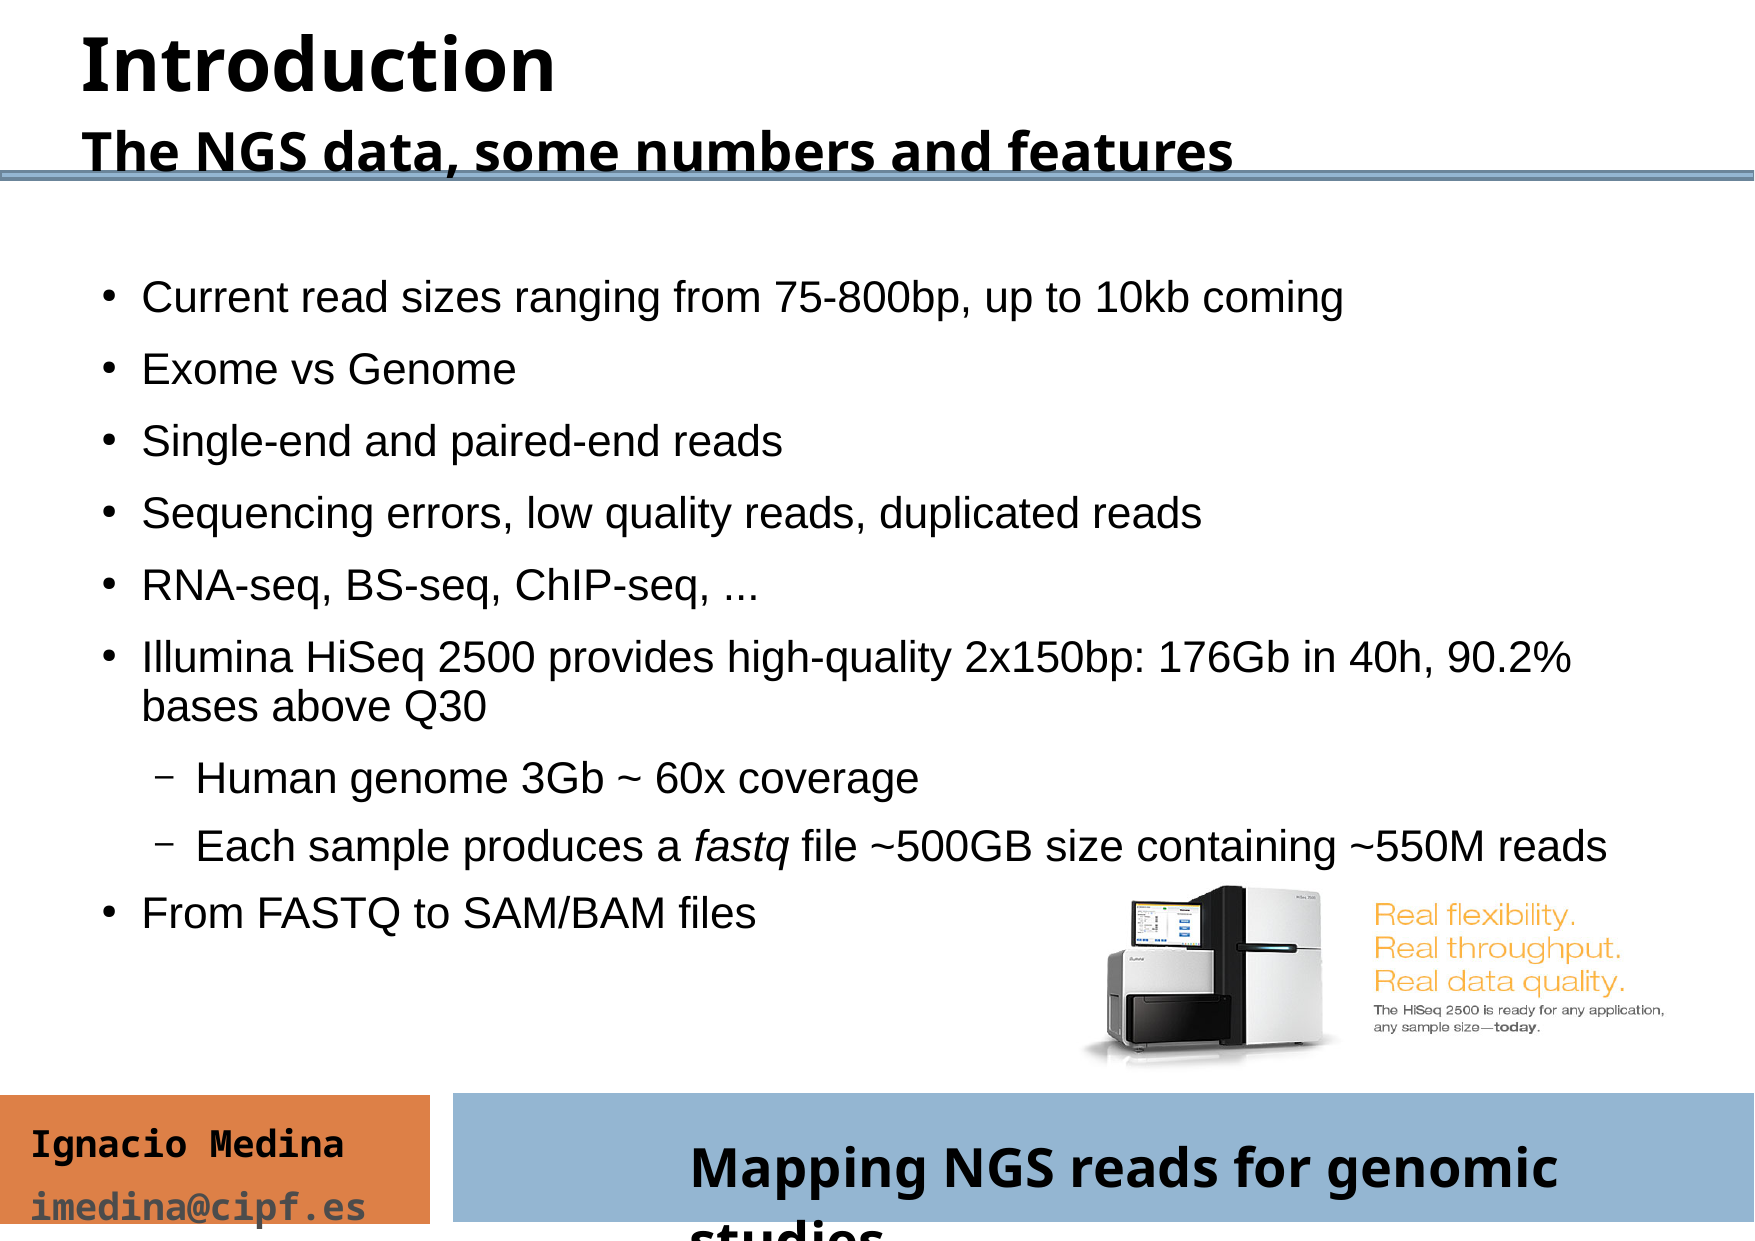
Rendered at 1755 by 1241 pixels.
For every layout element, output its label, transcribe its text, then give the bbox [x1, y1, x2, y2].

text_box Introduction The NGS data, some numbers and features [67, 3, 1688, 168]
picture [1008, 875, 1747, 1086]
list Current read sizes ranging from 75-800bp, up to 10kb coming Exome vs Genome Single-end and paired-end reads Sequencing errors, low quality reads, duplicated reads RNA-seq, BS-seq, ChIP-seq, ... Illumina HiSeq 2500 provides high-quality 2x150bp: 176Gb in 40h, 90.2% bases above Q30 Human genome 3Gb ~ 60x coverage Each sample produces a fastq file ~500GB size containing ~550M reads From FASTQ to SAM/BAM files [87, 272, 1632, 992]
text_box Mapping NGS reads for genomic studies [675, 1122, 1726, 1200]
text_box [0, 171, 1754, 179]
text_box Ignacio Medina imedina@cipf.es [15, 1110, 406, 1213]
